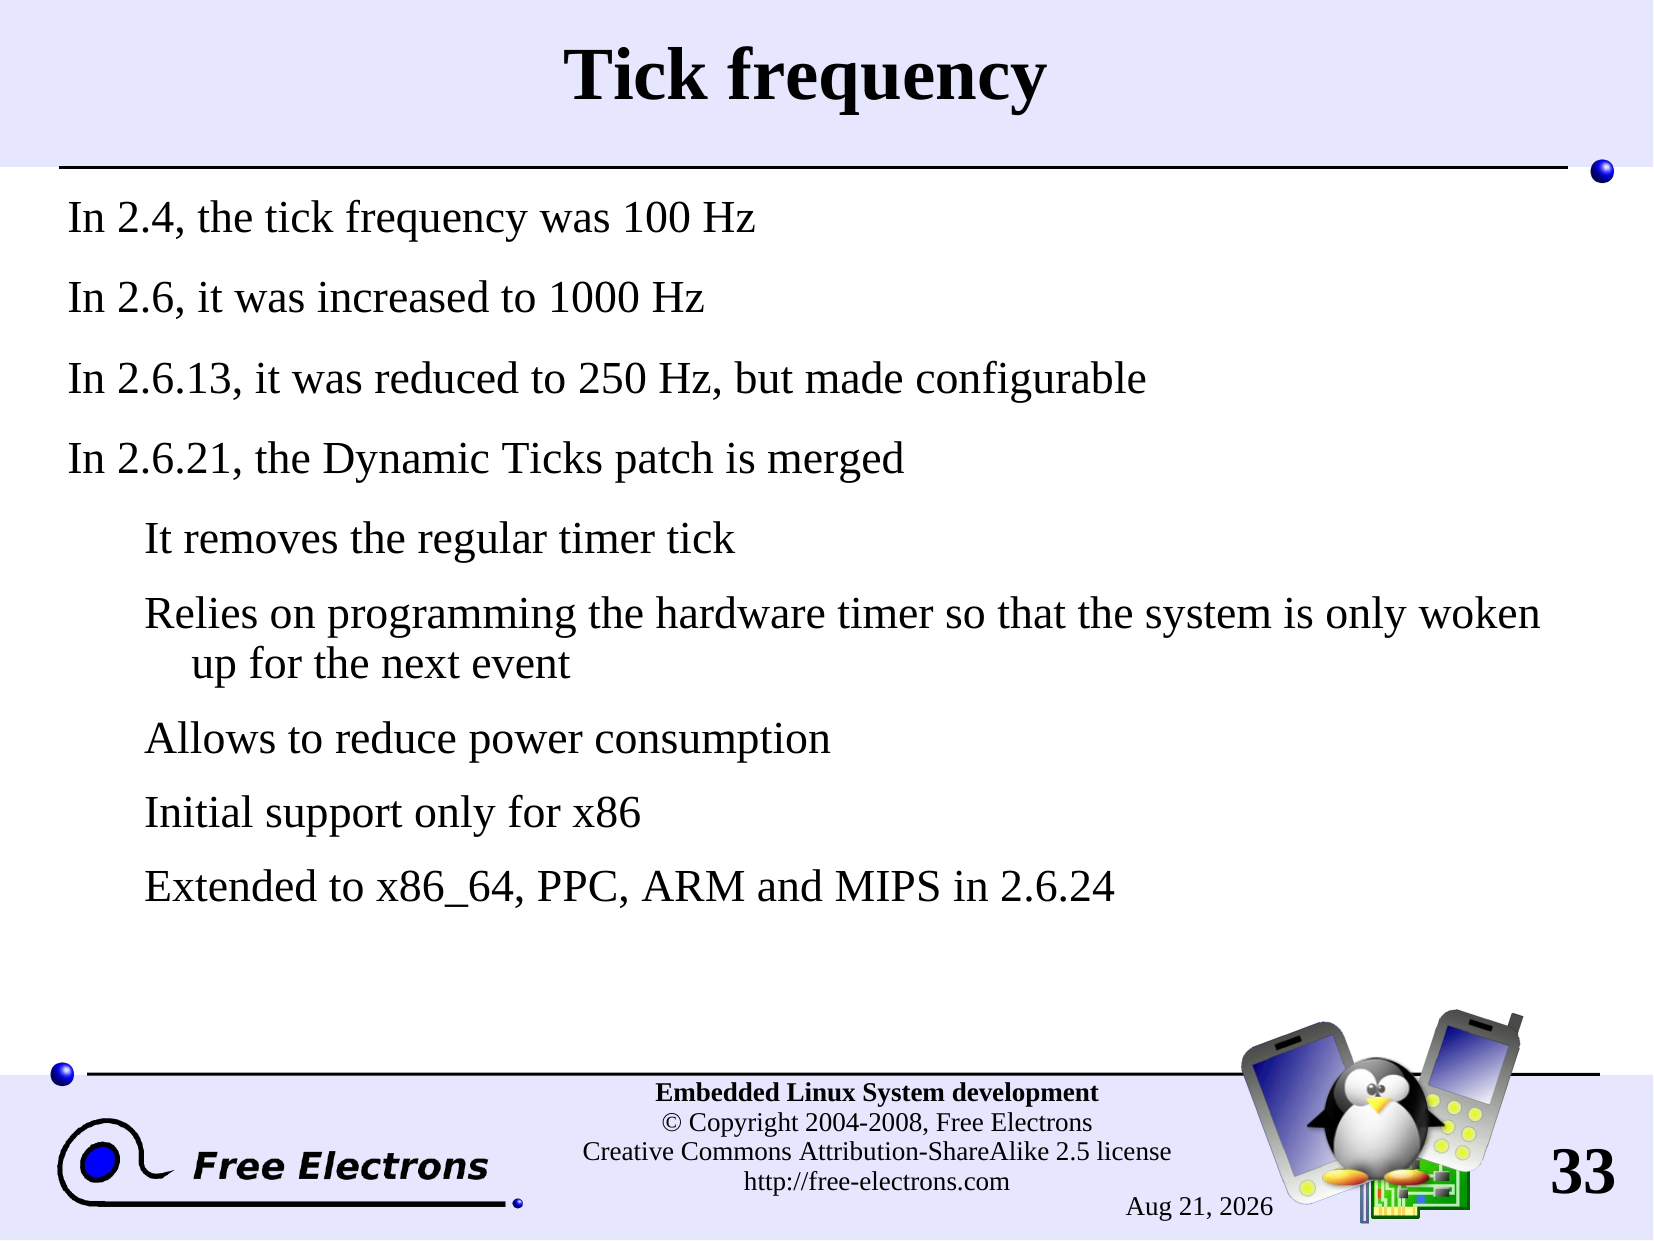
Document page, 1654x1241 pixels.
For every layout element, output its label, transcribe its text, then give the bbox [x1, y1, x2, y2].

title Tick frequency [60, 25, 1551, 124]
picture [1225, 1042, 1529, 1241]
list In 2.4, the tick frequency was 100 Hz In 2.6, it was increased to 1000 Hz In 2.6.13, it was reduced to 250 Hz, but made configurable In 2.6.21, the Dynamic Ticks patch is merged It removes the regular timer tick Relies on programming the hardware timer so that the system is only woken up for the next event Allows to reduce power consumption Initial support only for x86 Extended to x86_64, PPC, ARM and MIPS in 2.6.24 [49, 191, 1580, 1042]
picture [50, 1107, 527, 1216]
